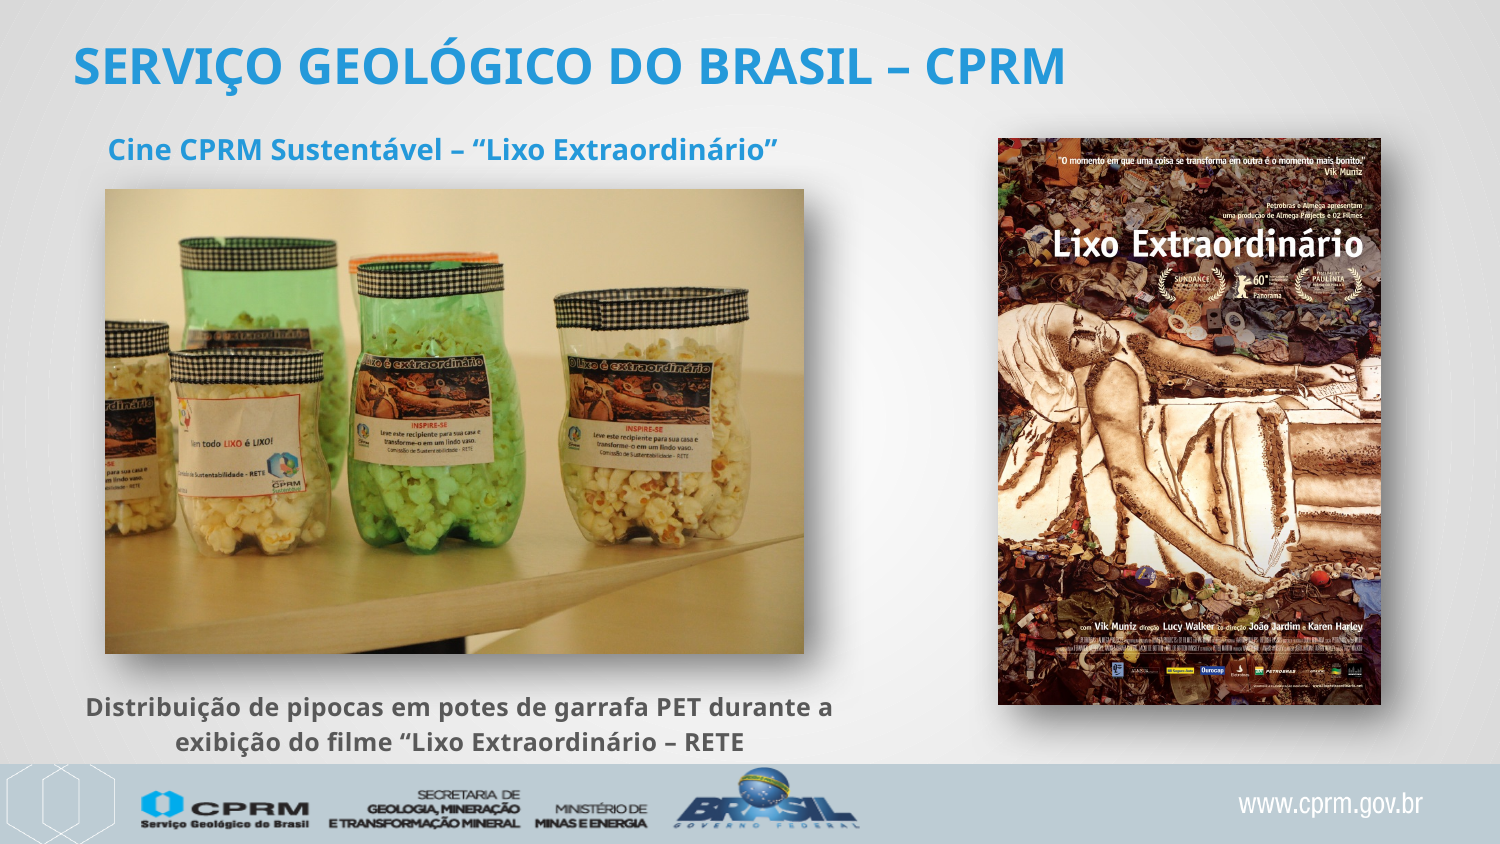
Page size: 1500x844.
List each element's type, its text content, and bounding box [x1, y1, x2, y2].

text_box Distribuição de pipocas em potes de garrafa PET durante a exibição do filme “Lixo Extraordinário – RETE [65, 679, 903, 764]
picture [105, 189, 804, 654]
text_box SERVIÇO GEOLÓGICO DO BRASIL – CPRM [58, 27, 1084, 102]
text_box Cine CPRM Sustentável – “Lixo Extraordinário” [55, 124, 983, 524]
picture [998, 138, 1381, 706]
picture [0, 757, 1500, 844]
